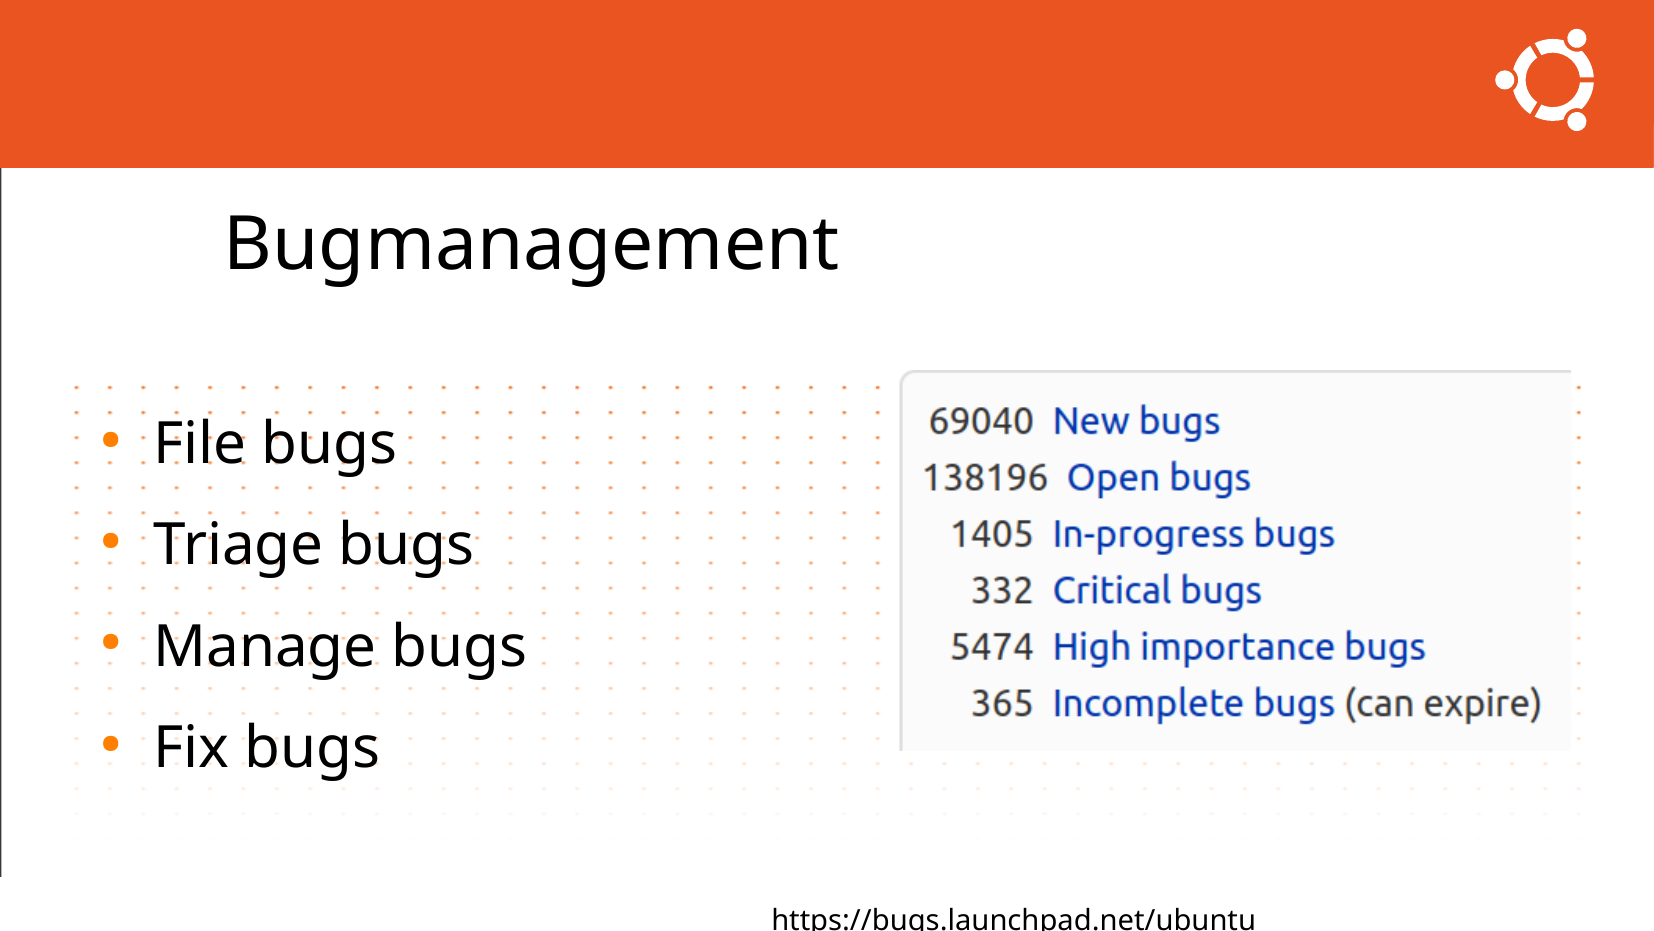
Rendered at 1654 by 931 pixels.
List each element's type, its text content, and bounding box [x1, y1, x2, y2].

picture [0, 0, 1654, 877]
list File bugs Triage bugs Manage bugs Fix bugs [82, 299, 686, 832]
text_box Bugmanagement [209, 181, 1479, 383]
text_box https://bugs.launchpad.net/ubuntu [756, 891, 1512, 931]
